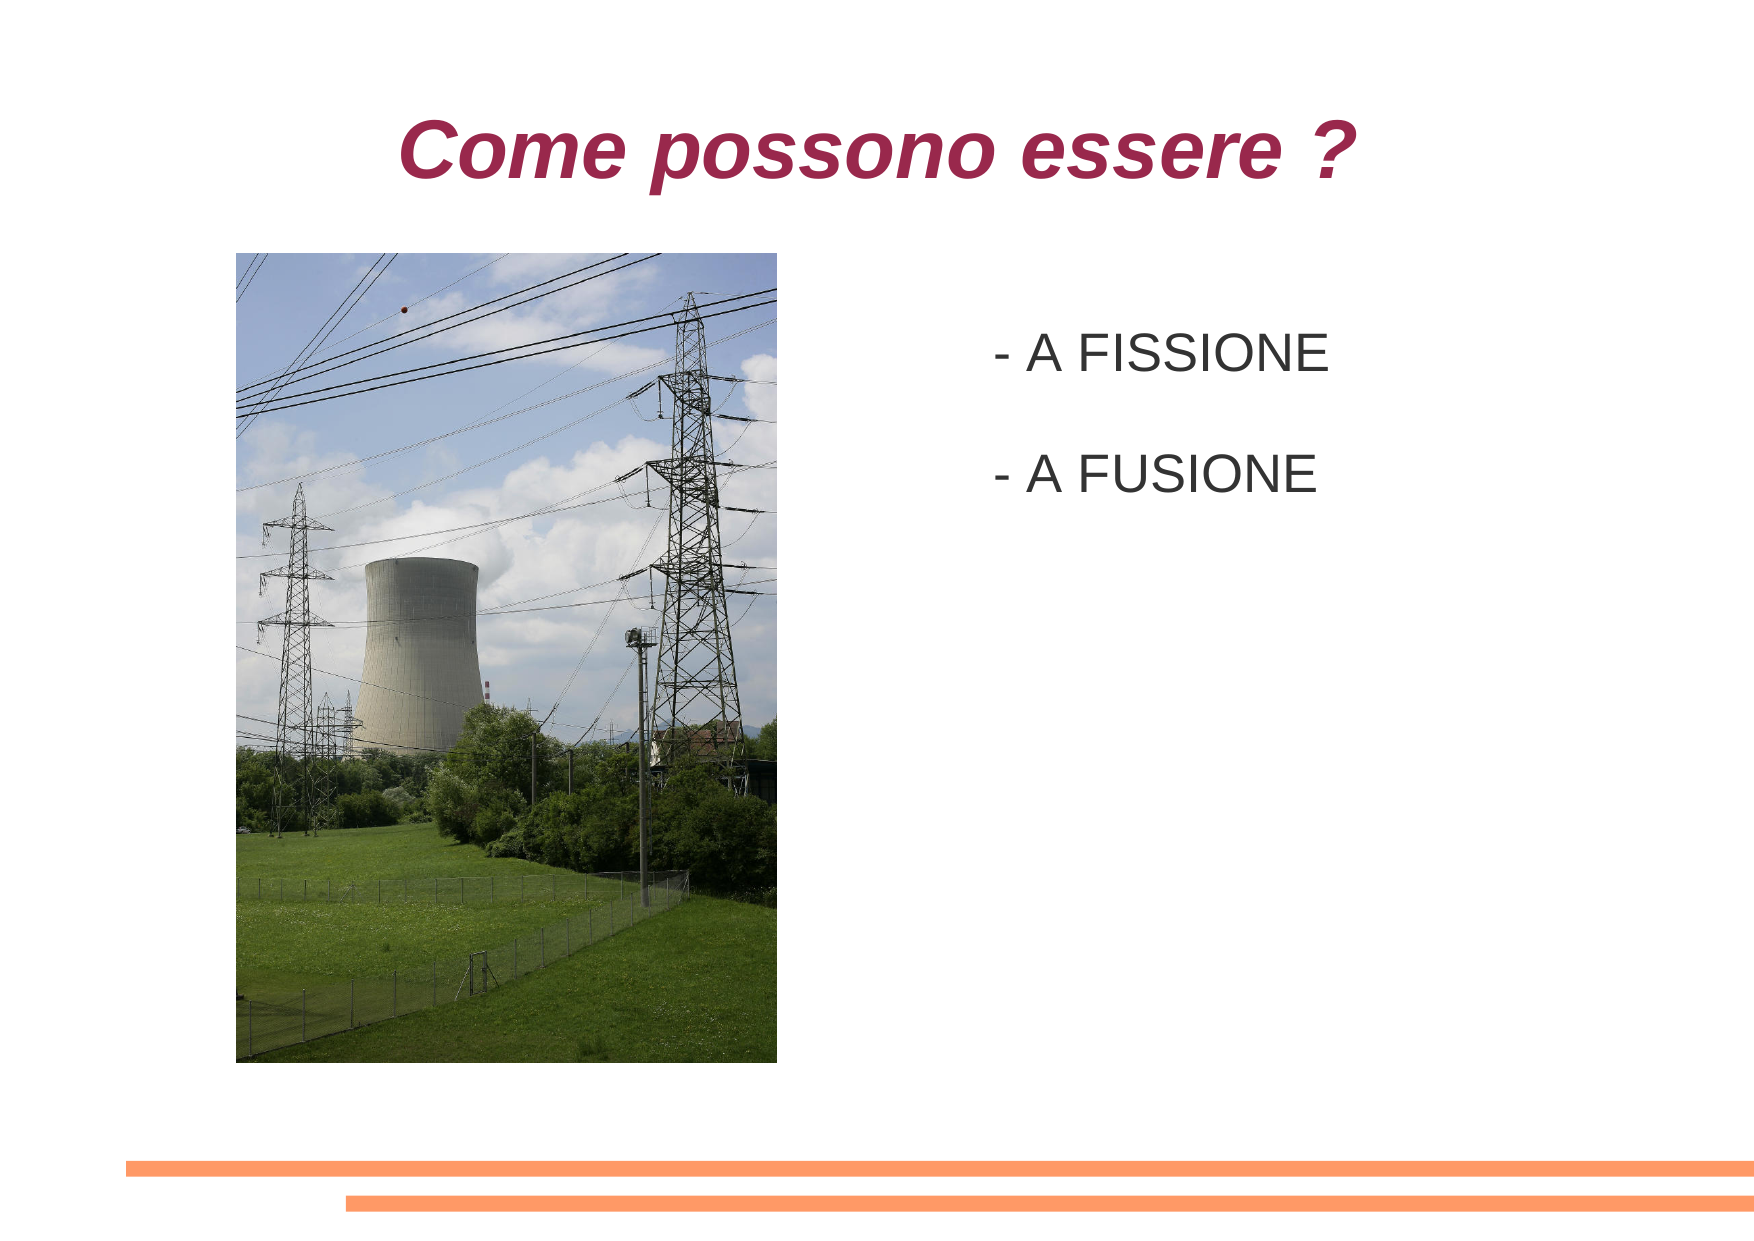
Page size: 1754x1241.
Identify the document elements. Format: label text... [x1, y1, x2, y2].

picture [236, 253, 777, 1063]
list - A FISSIONE - A FUSIONE [910, 322, 1656, 1132]
title Come possono essere ? [128, 46, 1627, 254]
